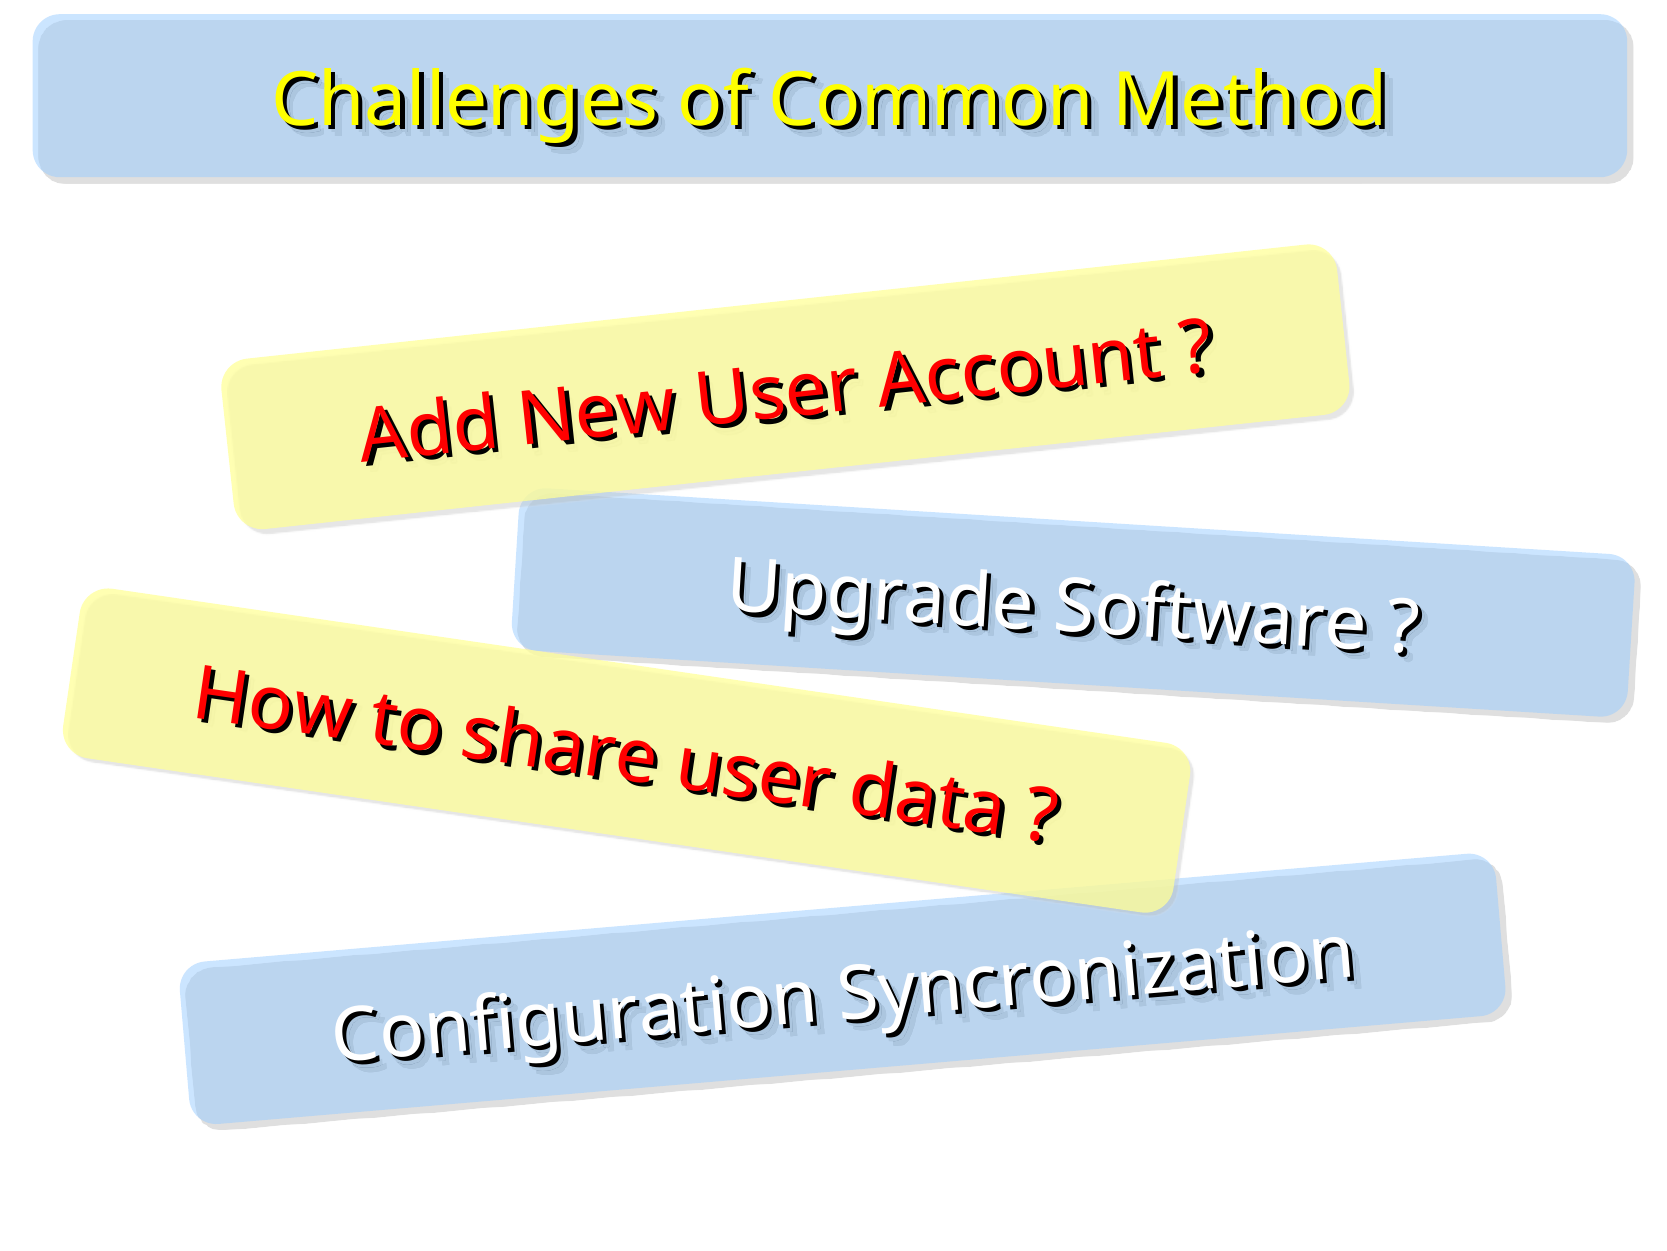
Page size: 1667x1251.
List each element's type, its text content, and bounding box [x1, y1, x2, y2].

text_box Configuration Syncronization [179, 853, 1506, 1125]
text_box Upgrade Software ? [511, 492, 1635, 717]
text_box How to share user data ? [62, 588, 1191, 913]
text_box Challenges of Common Method [32, 14, 1628, 178]
text_box Add New User Account ? [221, 244, 1350, 530]
